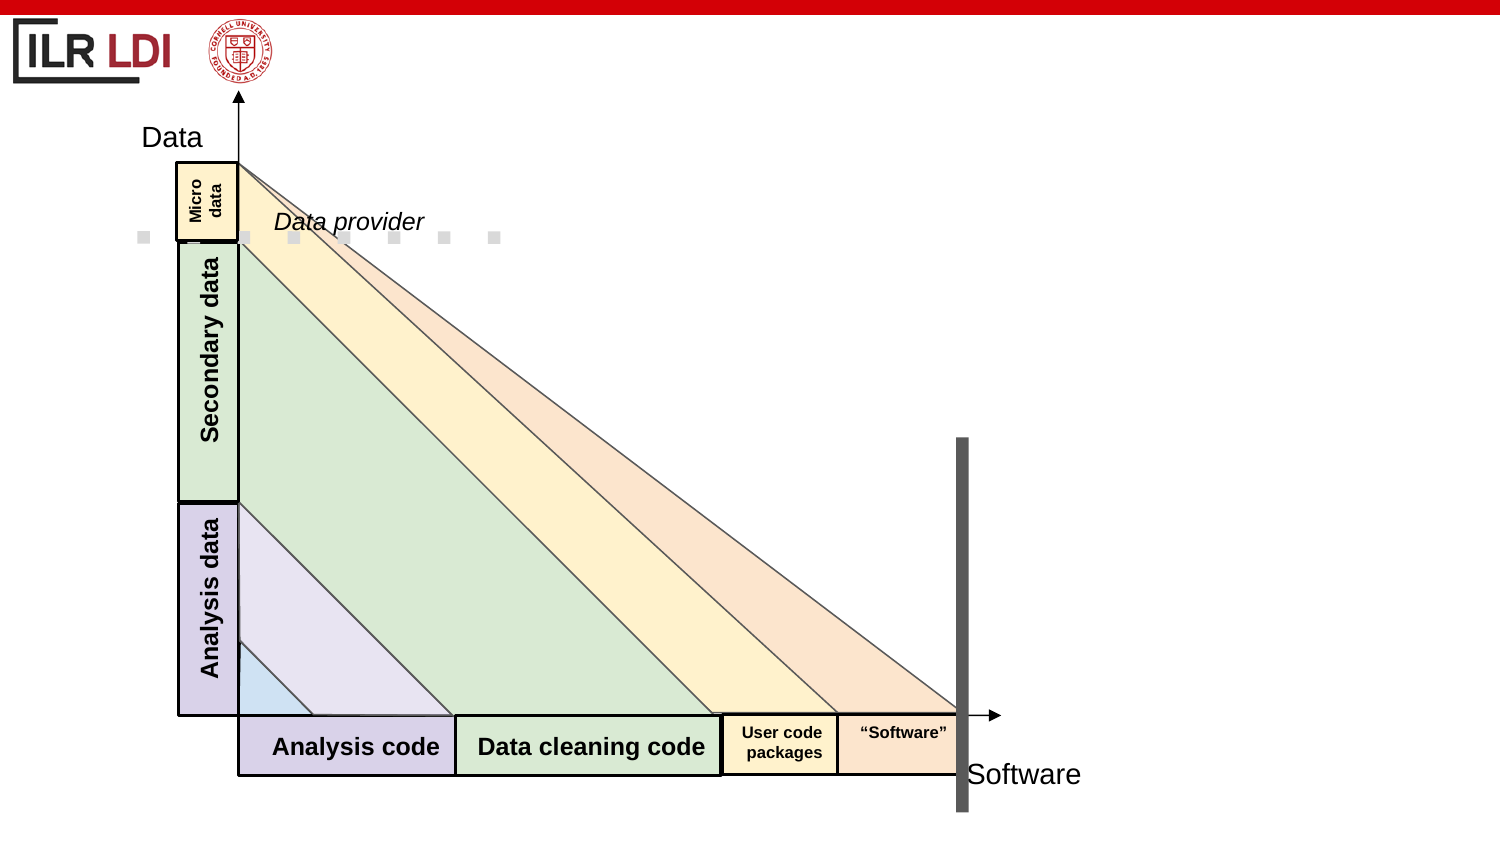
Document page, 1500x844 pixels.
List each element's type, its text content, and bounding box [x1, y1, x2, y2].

text_box Data cleaning code [455, 715, 722, 776]
text_box Data [126, 102, 227, 168]
text_box Data provider [258, 190, 564, 251]
text_box “Software” [837, 714, 956, 775]
picture [0, 15, 301, 102]
text_box Analysis code [238, 715, 455, 776]
text_box [238, 164, 956, 717]
text_box Micro data [176, 162, 238, 241]
text_box Software [969, 740, 1500, 806]
text_box User code packages [722, 714, 837, 775]
text_box Analysis data [178, 503, 239, 716]
text_box Secondary data [178, 242, 239, 502]
